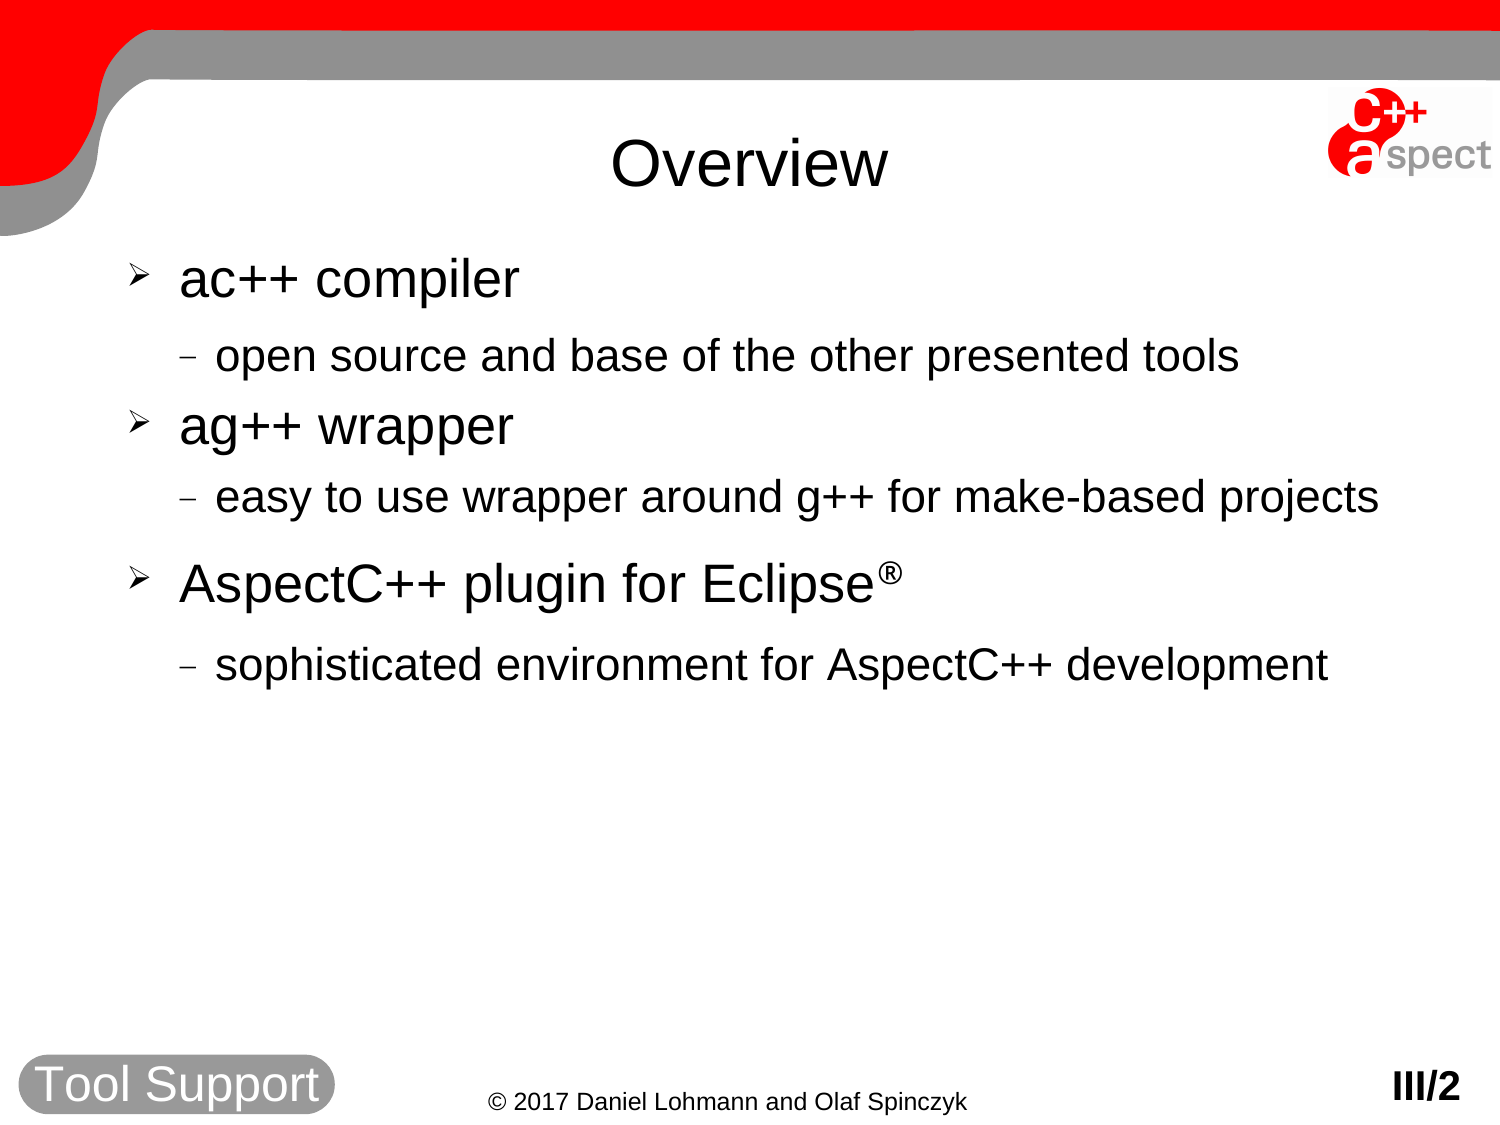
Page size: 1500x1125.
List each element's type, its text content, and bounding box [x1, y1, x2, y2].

title Overview [112, 98, 1388, 223]
list ac++ compiler open source and base of the other presented tools ag++ wrapper easy to use wrapper around g++ for make-based projects AspectC++ plugin for Eclipse® sophisticated environment for AspectC++ development [126, 248, 1459, 1013]
